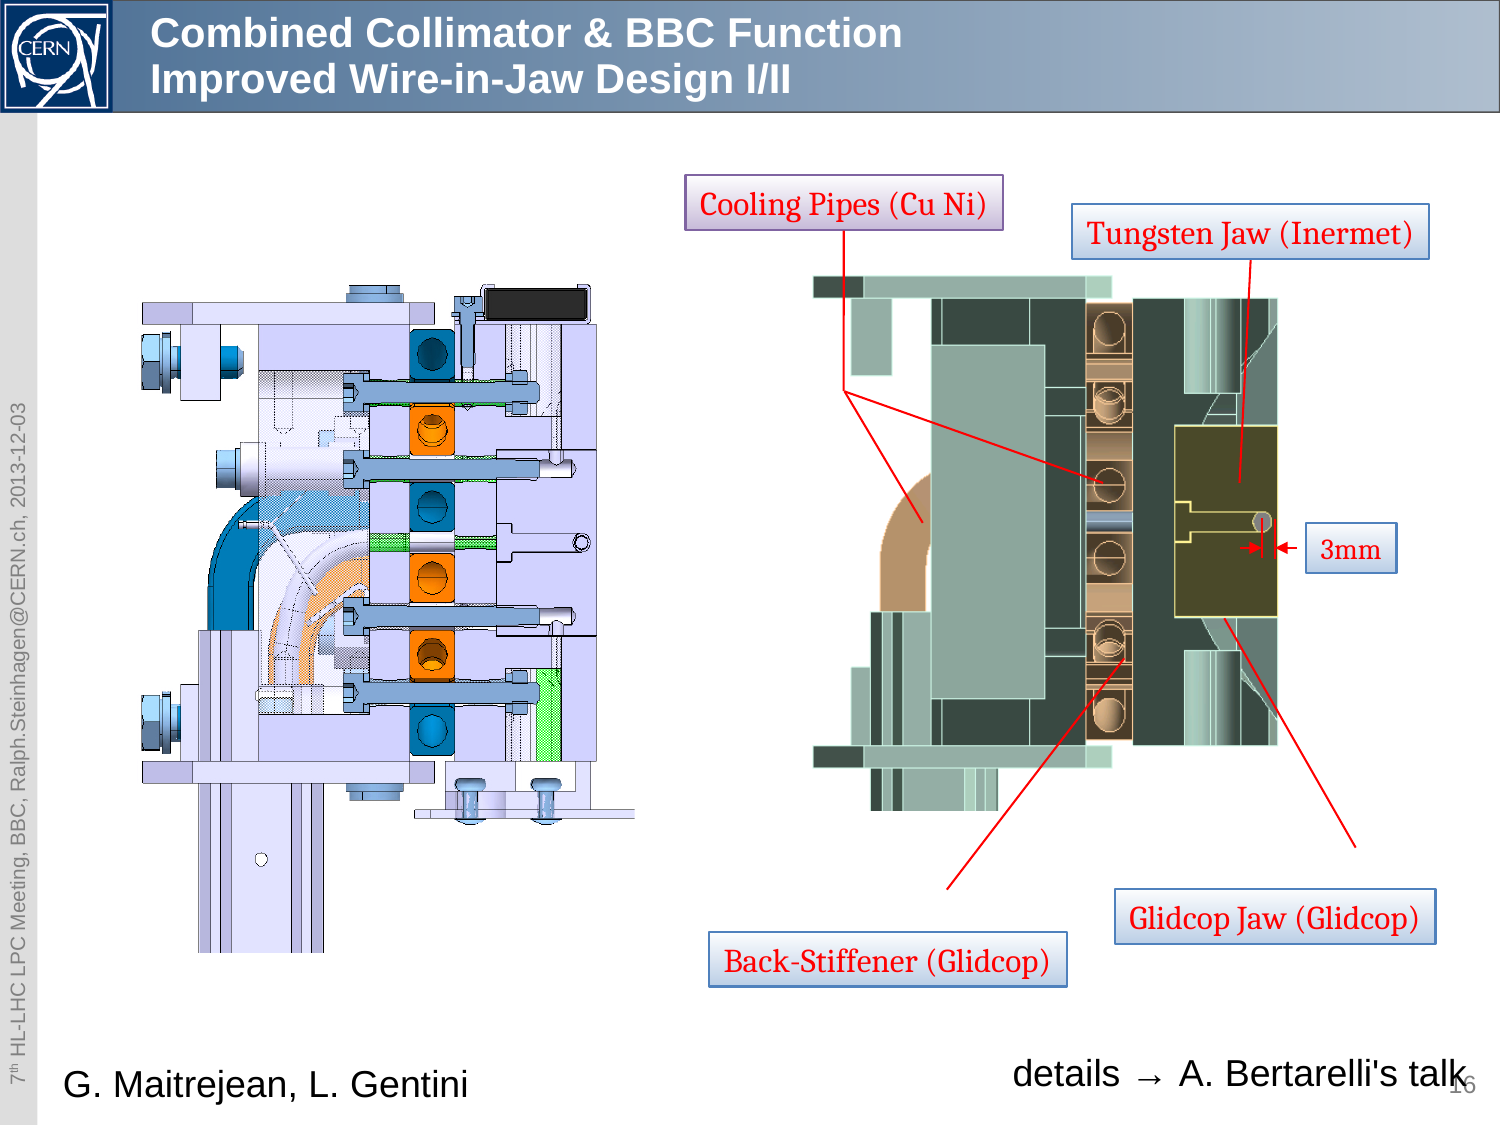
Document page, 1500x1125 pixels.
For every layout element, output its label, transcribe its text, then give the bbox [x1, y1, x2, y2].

text_box G. Maitrejean, L. Gentini [48, 1056, 581, 1114]
text_box Tungsten Jaw (Inermet) [1071, 204, 1430, 259]
text_box Glidcop Jaw (Glidcop) [1114, 888, 1436, 944]
picture [0, 0, 113, 113]
picture [70, 223, 635, 953]
picture [767, 266, 1340, 811]
text_box 3mm [1305, 522, 1397, 573]
title Combined Collimator & BBC Function Improved Wire-in-Jaw Design I/II [150, 0, 1201, 113]
text_box details → A. Bertarelli's talk [997, 1045, 1483, 1103]
text_box Back-Stiffener (Glidcop) [708, 931, 1067, 987]
text_box Cooling Pipes (Cu Ni) [685, 175, 1004, 230]
